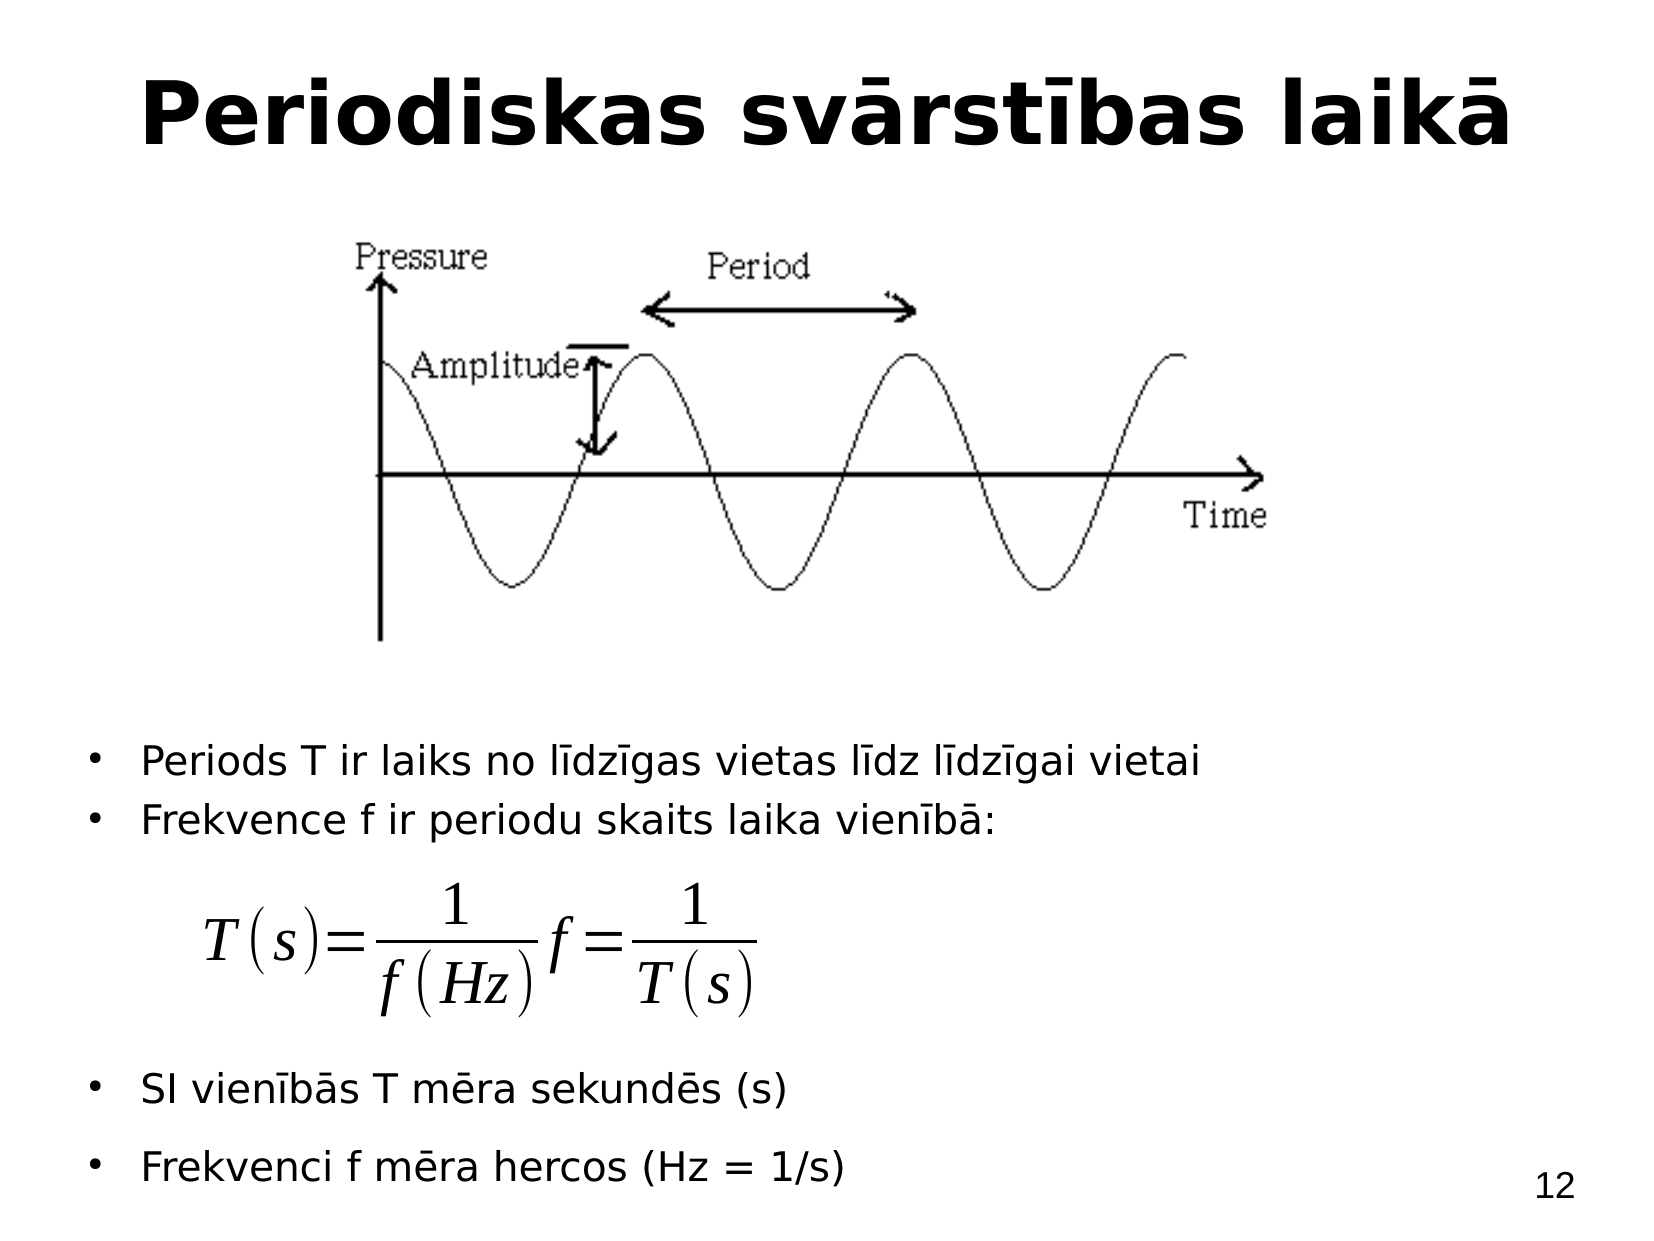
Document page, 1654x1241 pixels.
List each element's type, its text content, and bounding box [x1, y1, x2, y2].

picture [328, 224, 1293, 683]
chart [201, 867, 761, 1022]
title Periodiskas svārstības laikā [82, 49, 1571, 196]
list Periods T ir laiks no līdzīgas vietas līdz līdzīgai vietai Frekvence f ir periodu skaits laika vienībā: SI vienībās T mēra sekundēs (s) Frekvenci f mēra hercos (Hz = 1/s) [70, 735, 1526, 1193]
